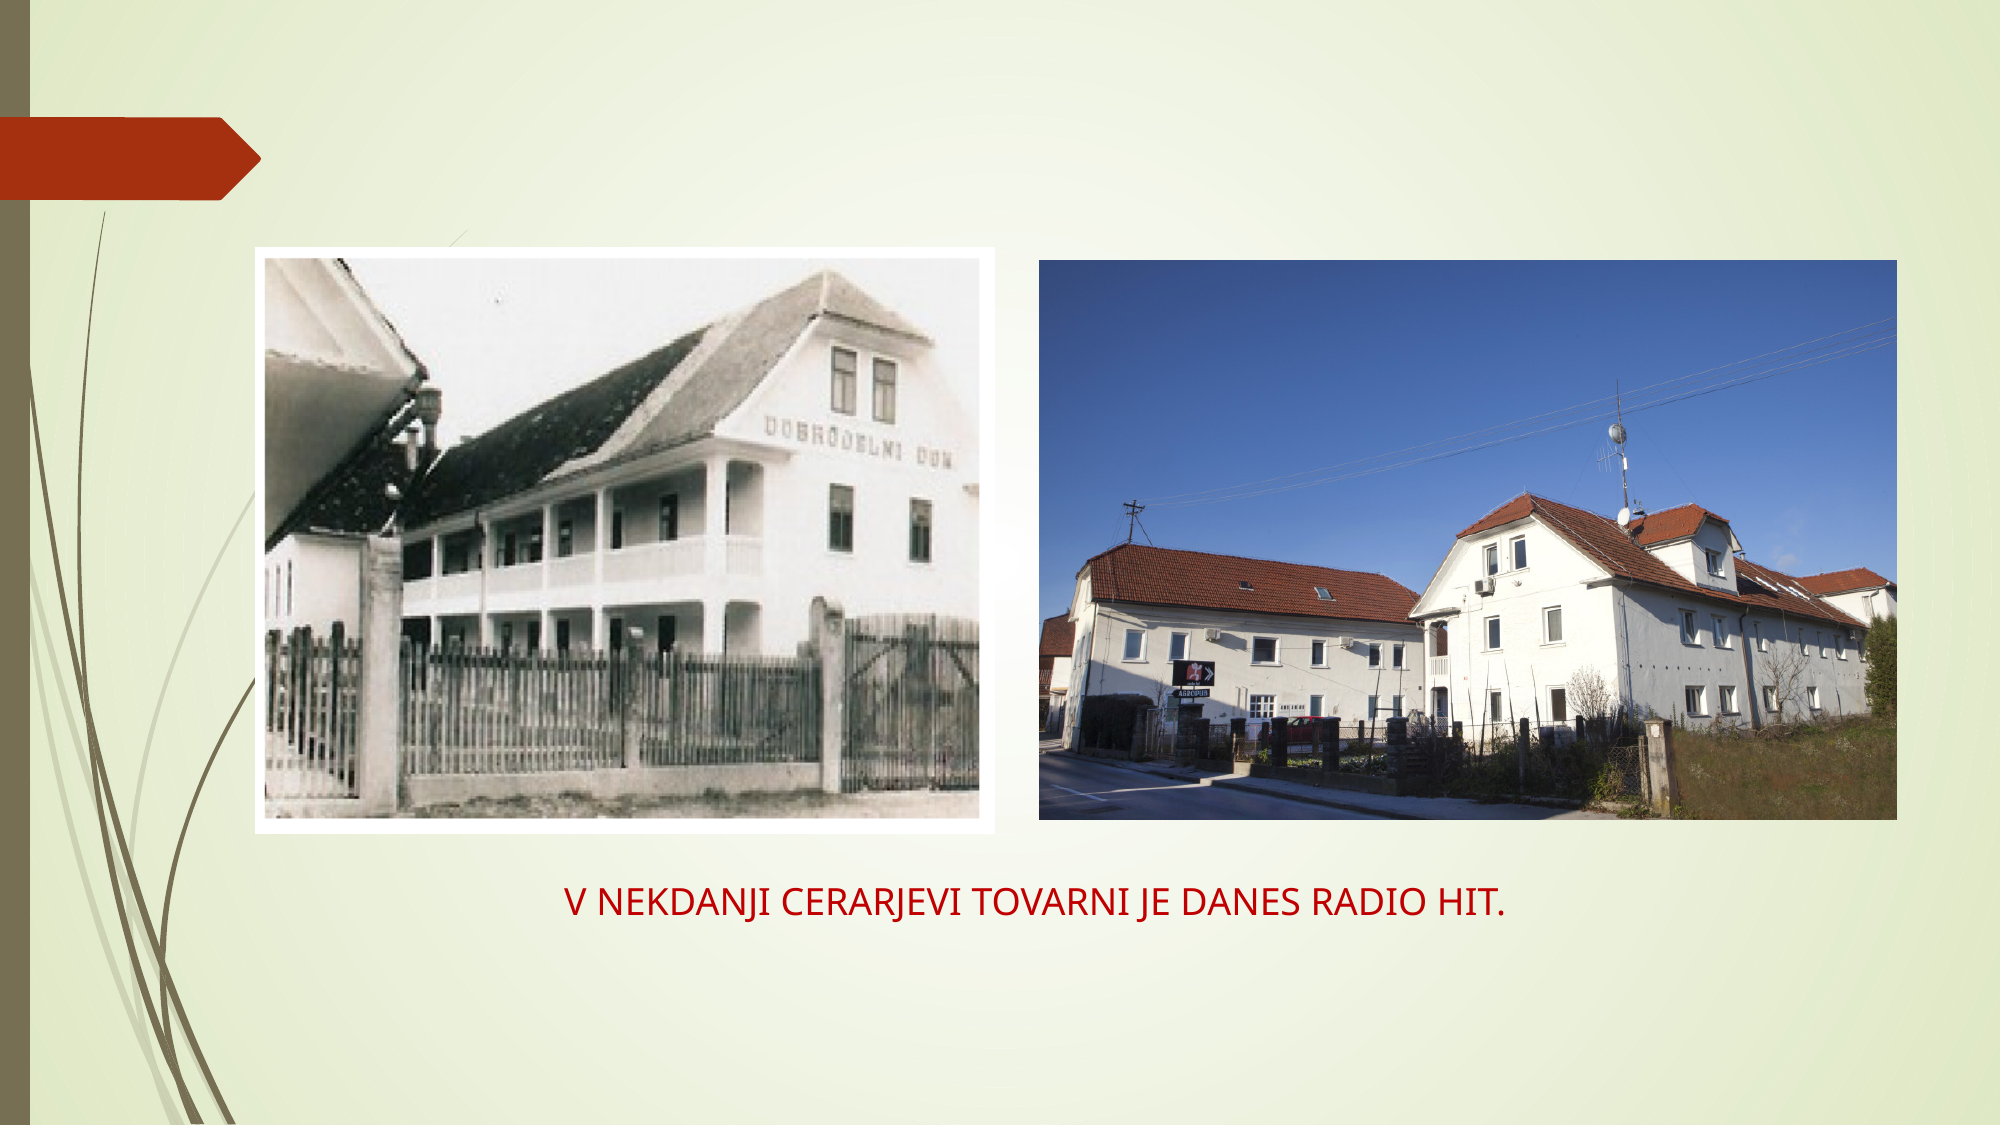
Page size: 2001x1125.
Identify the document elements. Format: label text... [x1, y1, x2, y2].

picture [1039, 260, 1897, 820]
picture [255, 247, 995, 834]
text_box V NEKDANJI CERARJEVI TOVARNI JE DANES RADIO HIT. [549, 870, 1897, 931]
